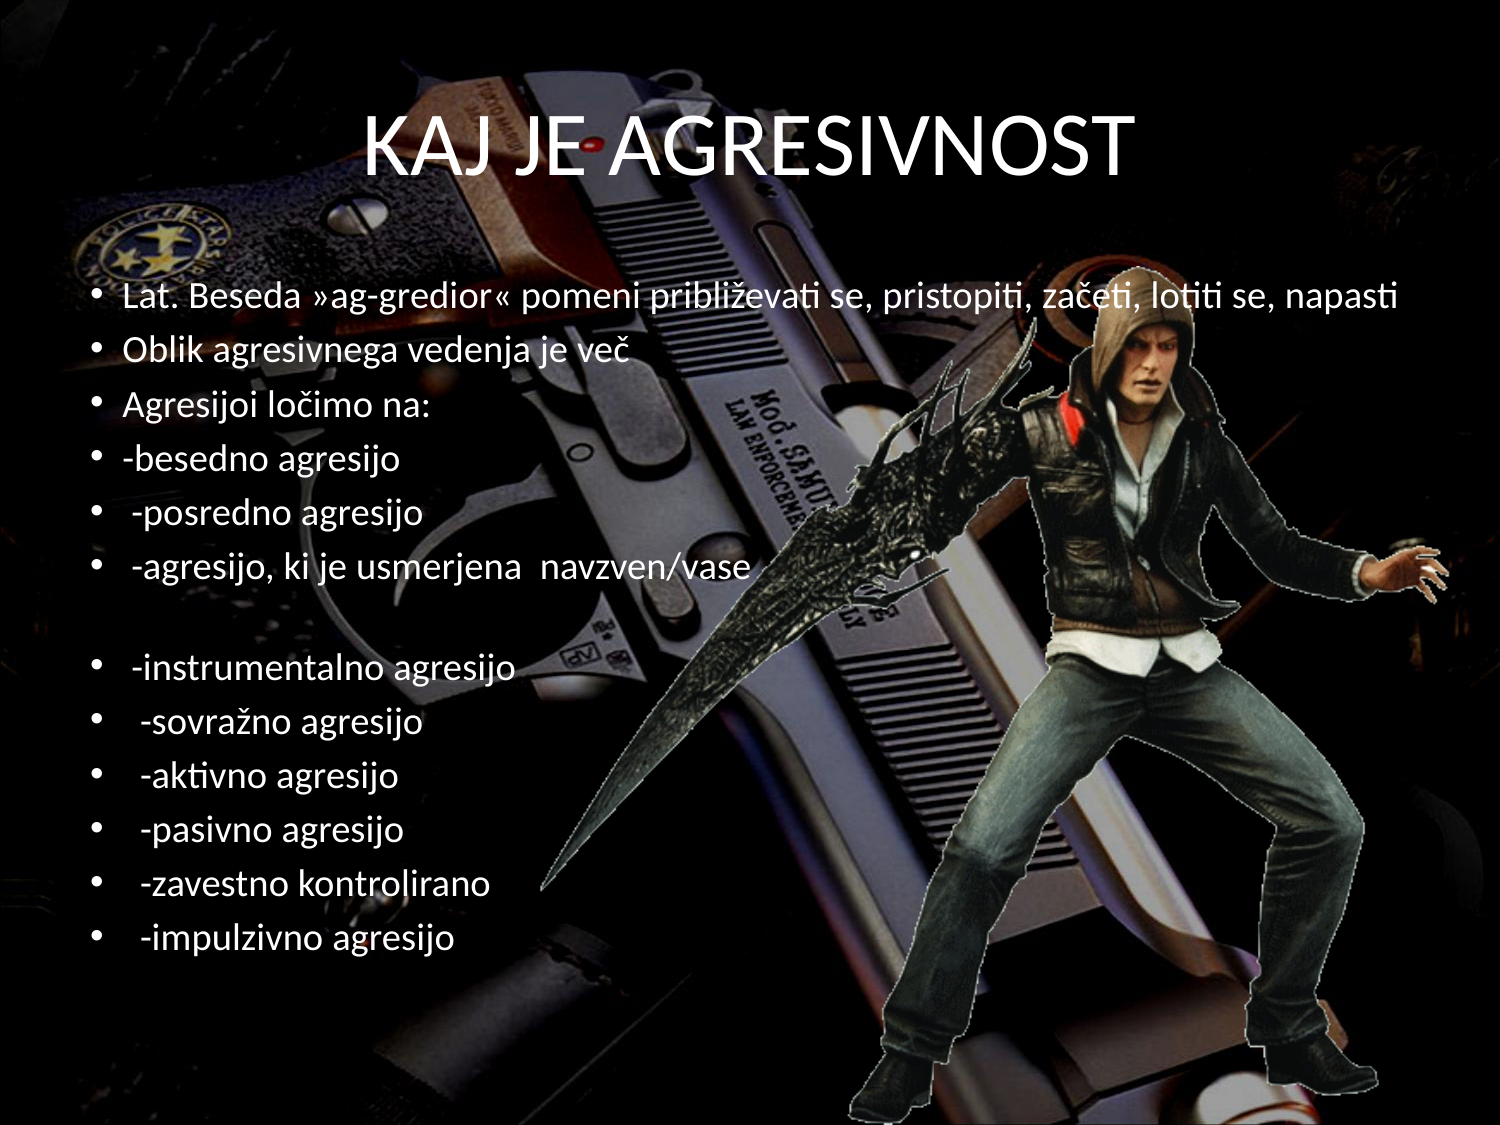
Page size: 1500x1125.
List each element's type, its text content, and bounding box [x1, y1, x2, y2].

list Lat. Beseda »ag-gredior« pomeni približevati se, pristopiti, začeti, lotiti se, napasti Oblik agresivnega vedenja je več Agresijoi ločimo na: -besedno agresijo -posredno agresijo -agresijo, ki je usmerjena navzven/vase -instrumentalno agresijo -sovražno agresijo -aktivno agresijo -pasivno agresijo -zavestno kontrolirano -impulzivno agresijo [75, 262, 1425, 1005]
picture [0, 0, 1500, 1125]
title KAJ JE AGRESIVNOST [75, 45, 1425, 233]
